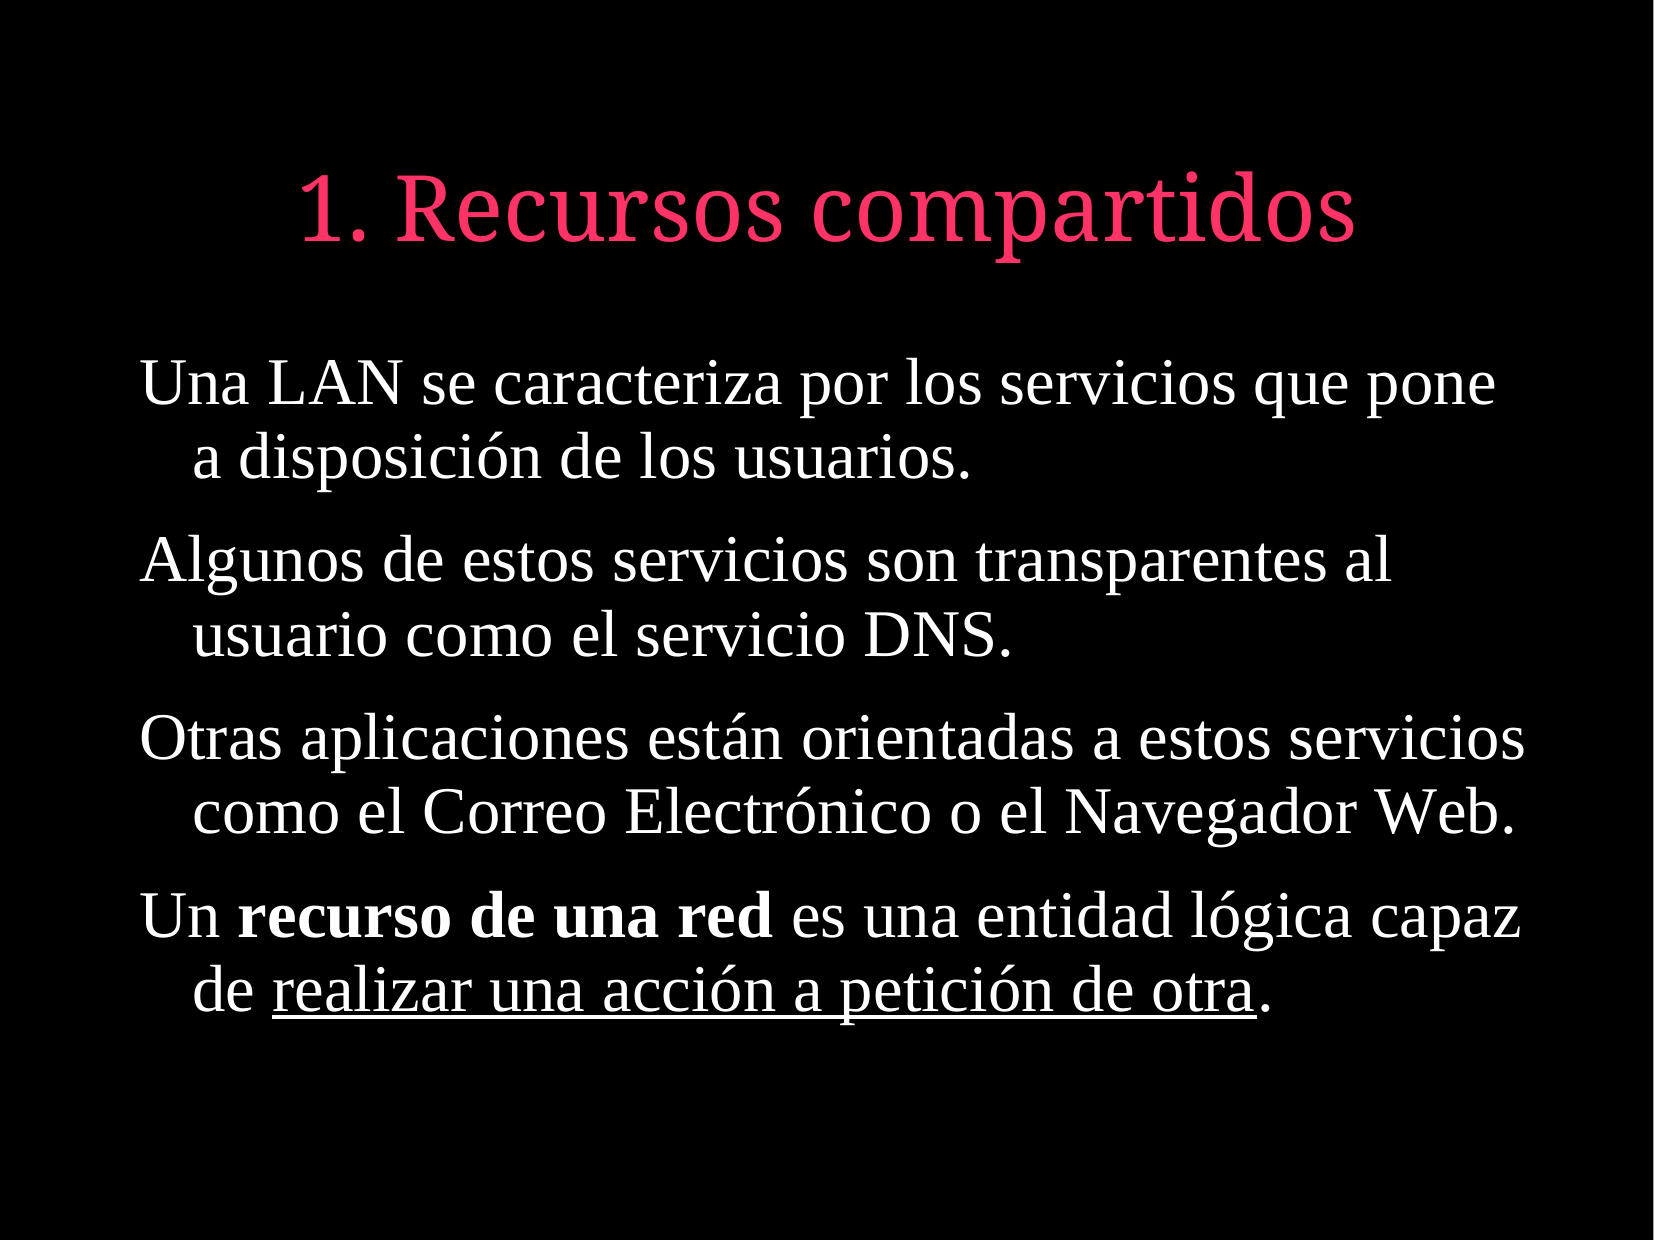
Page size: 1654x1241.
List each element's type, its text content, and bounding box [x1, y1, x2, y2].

title 1. Recursos compartidos [121, 102, 1534, 311]
list Una LAN se caracteriza por los servicios que pone a disposición de los usuarios. Algunos de estos servicios son transparentes al usuario como el servicio DNS. Otras aplicaciones están orientadas a estos servicios como el Correo Electrónico o el Navegador Web. Un recurso de una red es una entidad lógica capaz de realizar una acción a petición de otra. [121, 344, 1534, 1127]
